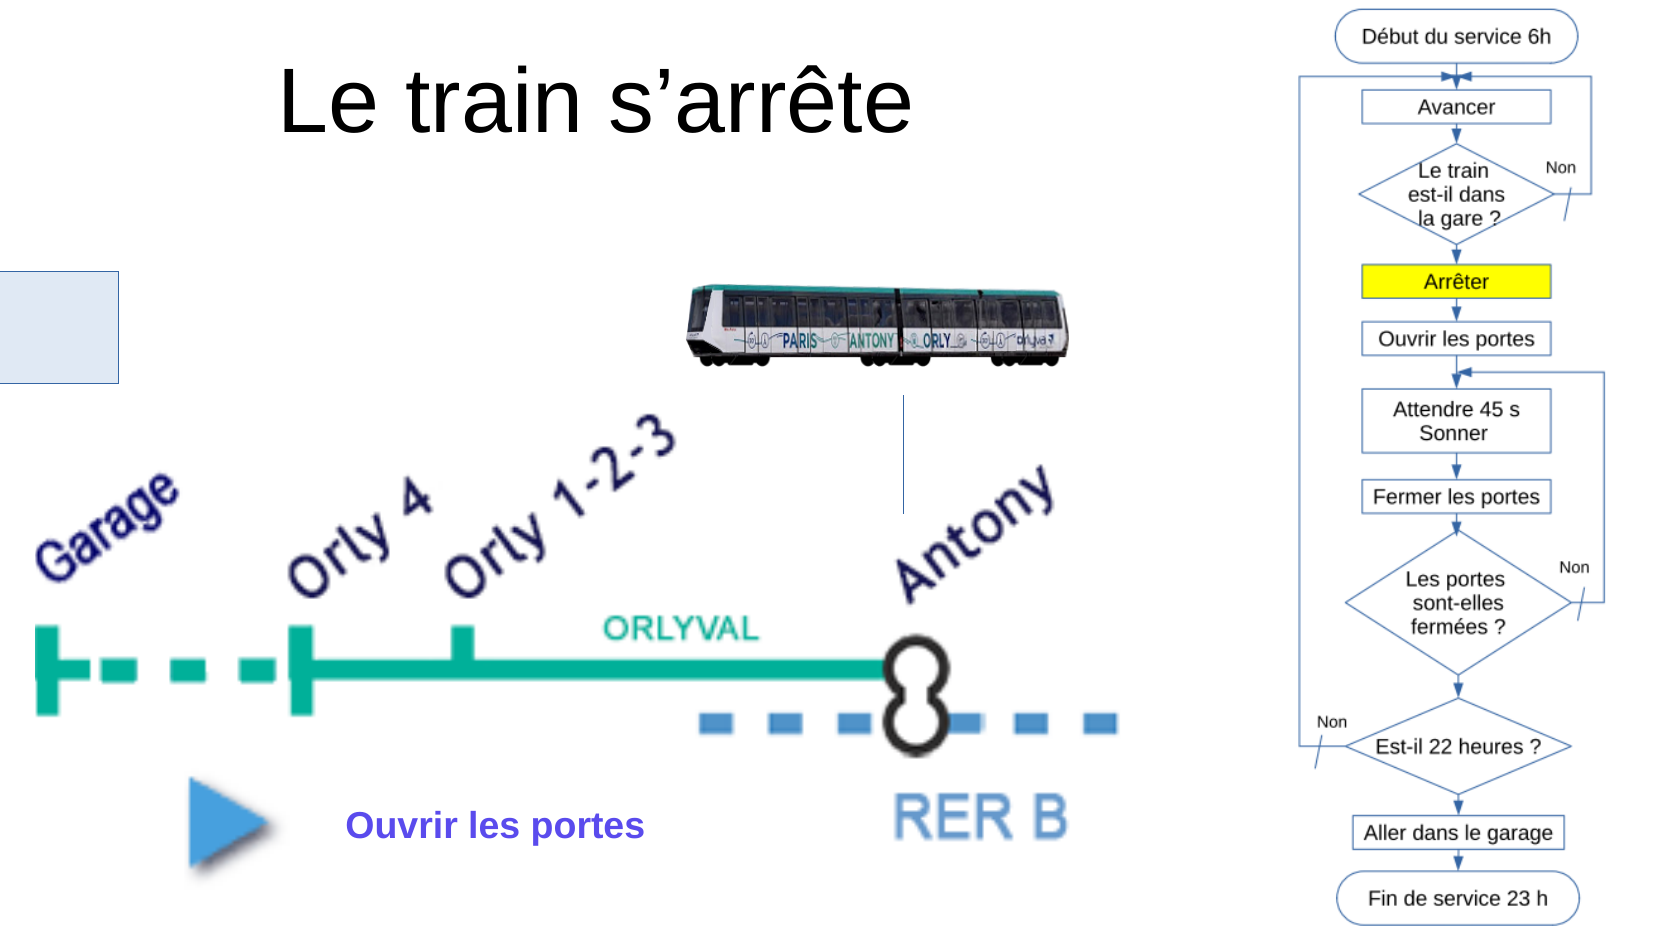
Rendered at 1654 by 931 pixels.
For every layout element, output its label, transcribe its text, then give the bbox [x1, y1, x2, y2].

picture [685, 283, 1069, 367]
picture [35, 383, 1123, 893]
text_box Ouvrir les portes [330, 797, 709, 855]
title Le train s’arrête [35, 0, 1158, 203]
picture [1287, 0, 1638, 931]
text_box [0, 271, 119, 384]
